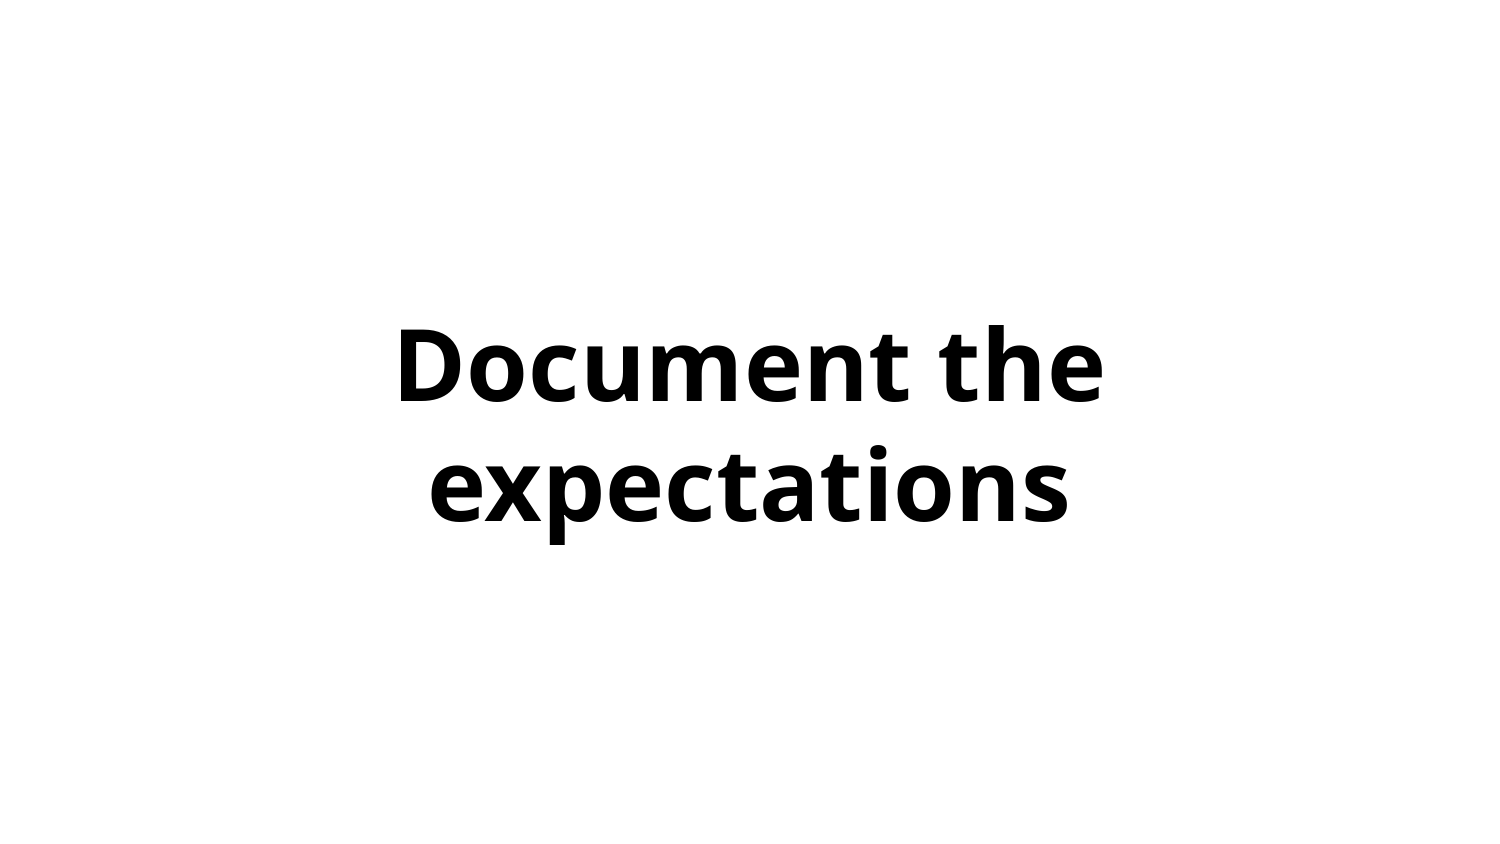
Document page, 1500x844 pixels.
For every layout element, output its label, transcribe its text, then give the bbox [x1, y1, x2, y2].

title Document the expectations [51, 352, 1449, 491]
